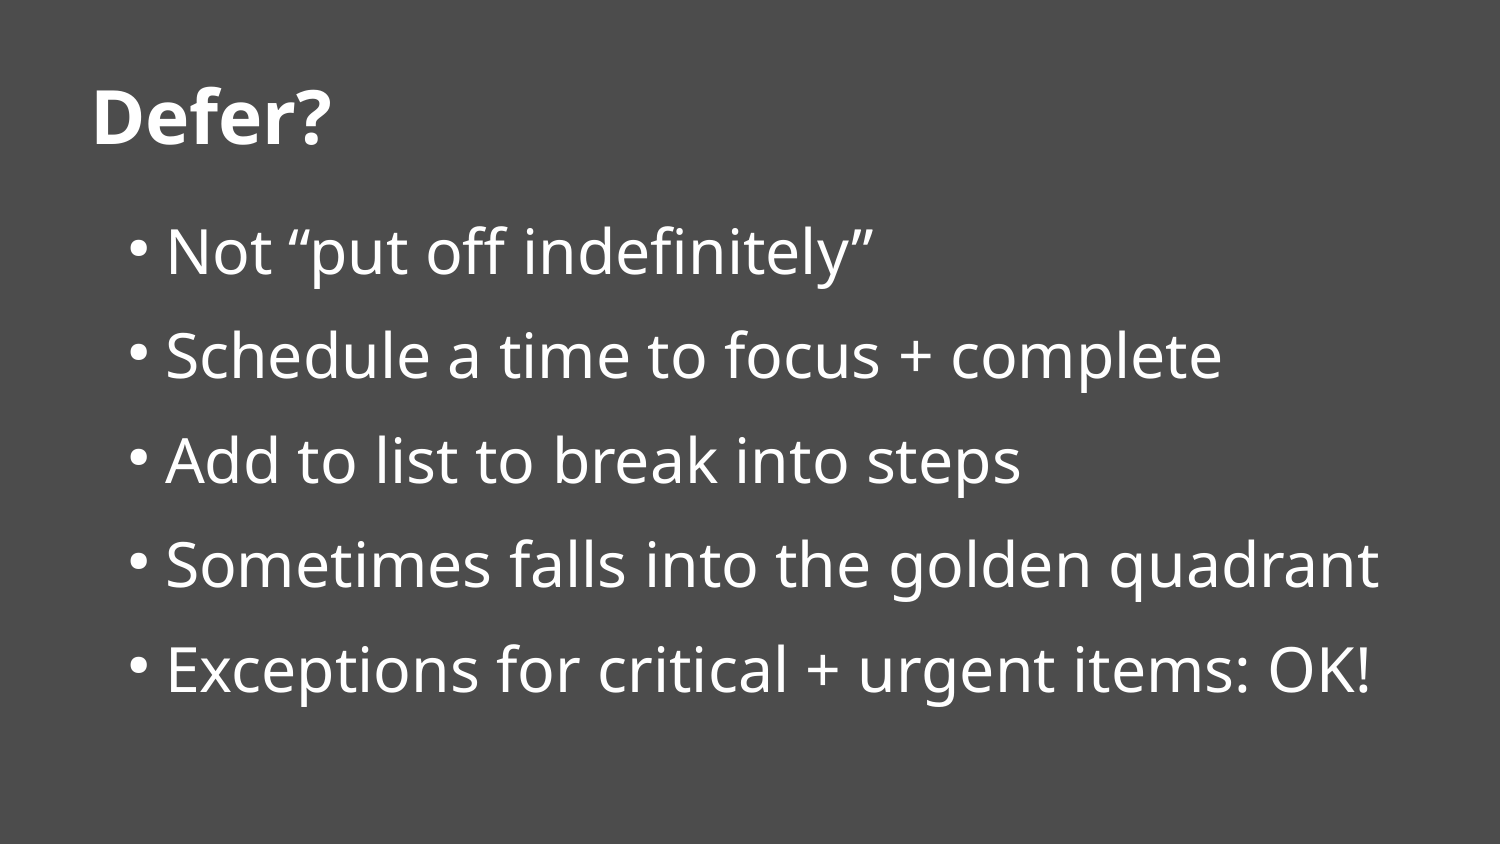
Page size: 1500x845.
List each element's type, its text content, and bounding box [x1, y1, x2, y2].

list Not “put off indefinitely” Schedule a time to focus + complete Add to list to break into steps Sometimes falls into the golden quadrant Exceptions for critical + urgent items: OK! [75, 197, 1425, 809]
title Defer? [75, 33, 1425, 175]
